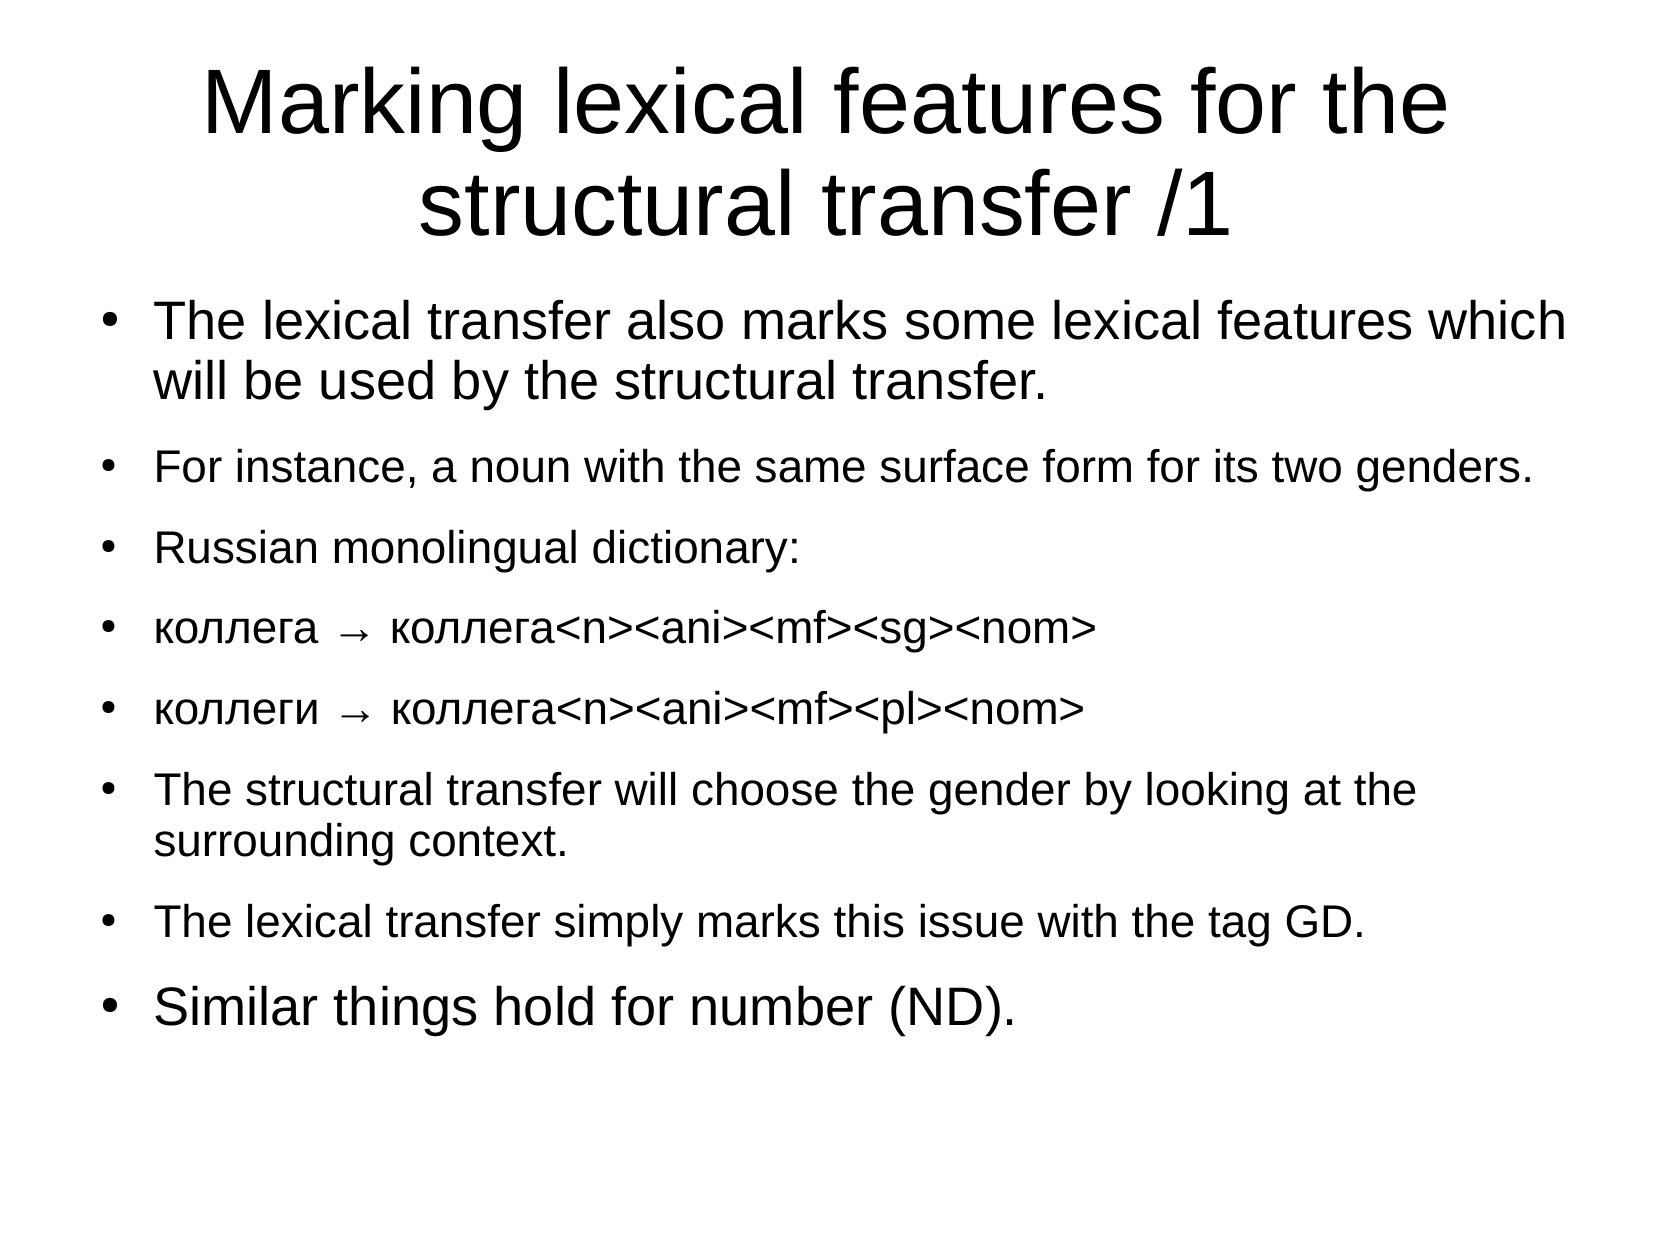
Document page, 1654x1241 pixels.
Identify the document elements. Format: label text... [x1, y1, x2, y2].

list The lexical transfer also marks some lexical features which will be used by the structural transfer. For instance, a noun with the same surface form for its two genders. Russian monolingual dictionary: коллега → коллега<n><ani><mf><sg><nom> коллеги → коллега<n><ani><mf><pl><nom> The structural transfer will choose the gender by looking at the surrounding context. The lexical transfer simply marks this issue with the tag GD. Similar things hold for number (ND). [82, 290, 1571, 1094]
title Marking lexical features for the structural transfer /1 [82, 50, 1571, 256]
